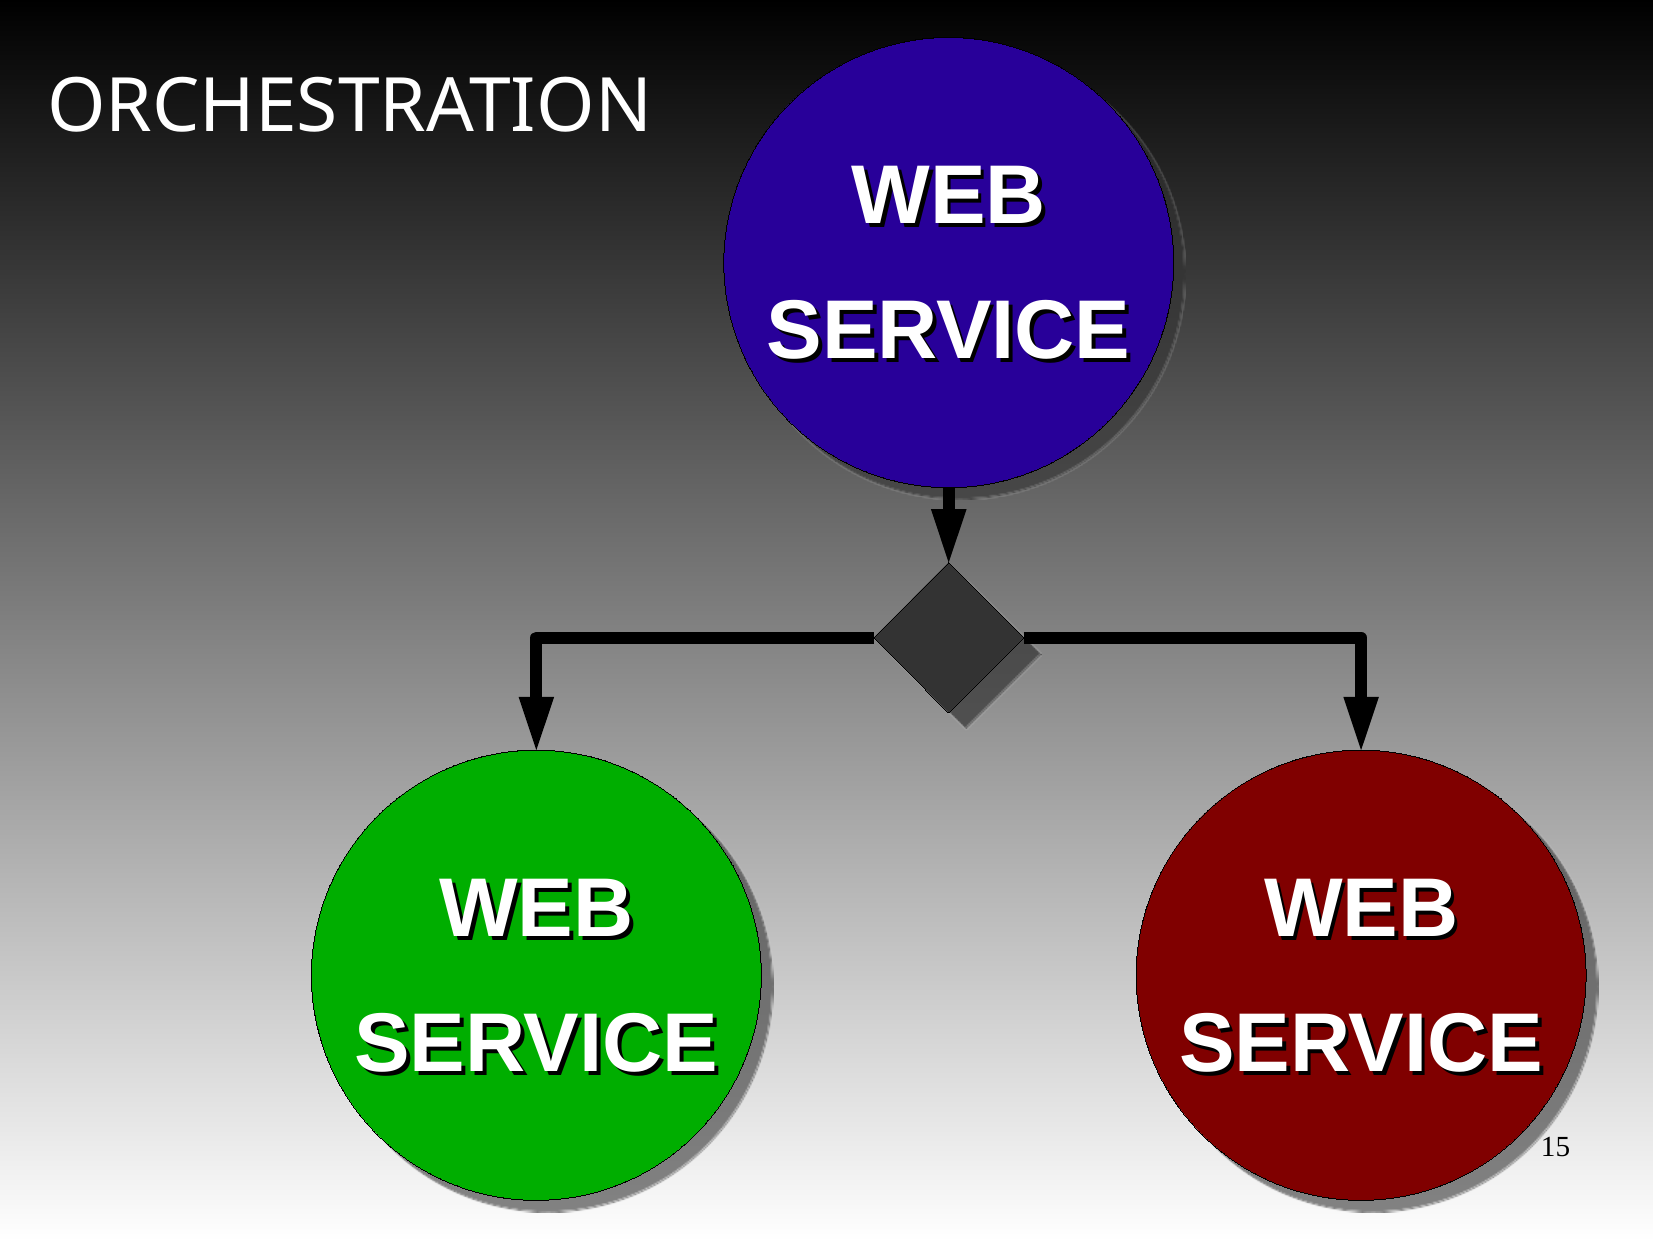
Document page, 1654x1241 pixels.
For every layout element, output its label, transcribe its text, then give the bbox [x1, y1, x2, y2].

text_box ORCHESTRATION [32, 43, 734, 180]
text_box WEB SERVICE [1136, 750, 1587, 1201]
text_box [874, 562, 1024, 713]
text_box WEB SERVICE [311, 750, 762, 1201]
text_box WEB SERVICE [723, 37, 1174, 488]
